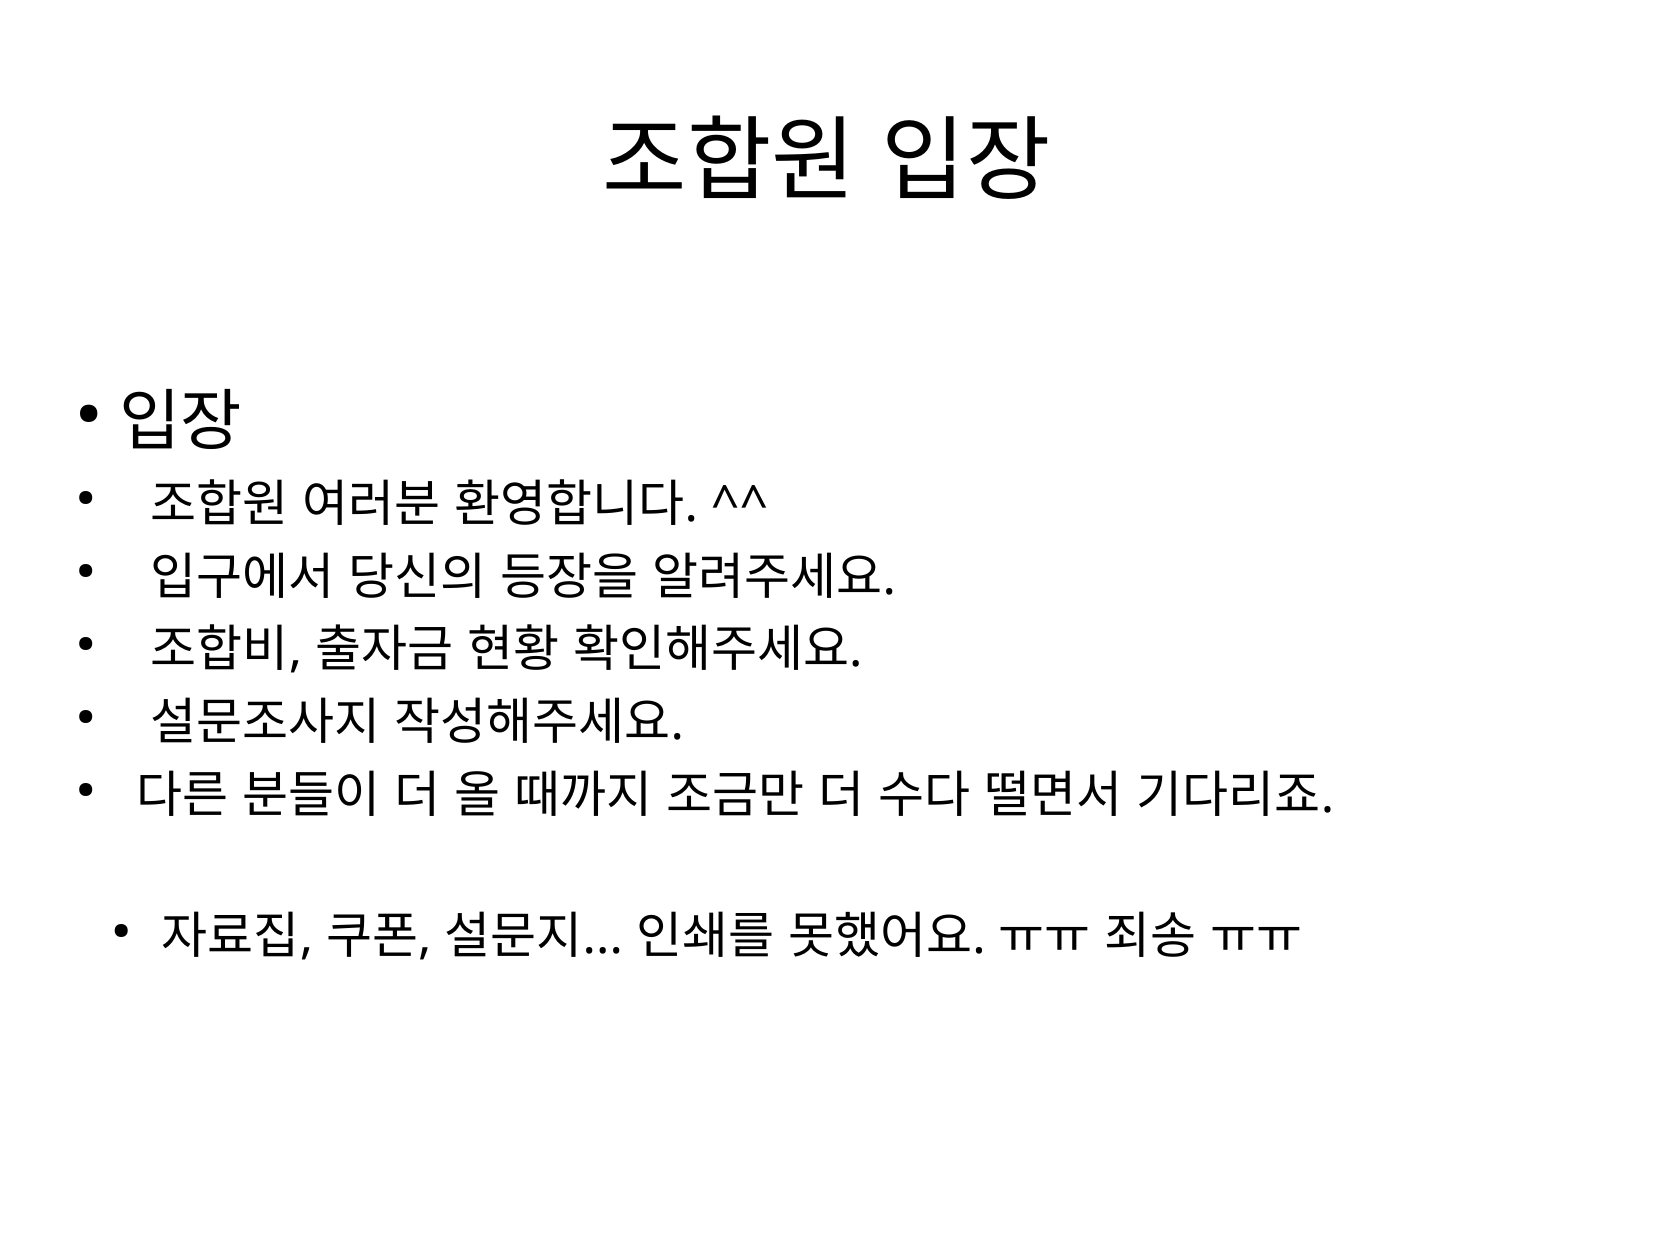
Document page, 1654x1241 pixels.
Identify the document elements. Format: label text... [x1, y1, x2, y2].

title 조합원 입장 [82, 49, 1571, 257]
subtitle 입장 조합원 여러분 환영합니다. ^^ 입구에서 당신의 등장을 알려주세요. 조합비, 출자금 현황 확인해주세요. 설문조사지 작성해주세요. 다른 분들이 더 올 때까지 조금만 더 수다 떨면서 기다리죠. 자료집, 쿠폰, 설문지... 인쇄를 못했어요. ㅠㅠ 죄송 ㅠㅠ [76, 303, 1565, 1123]
